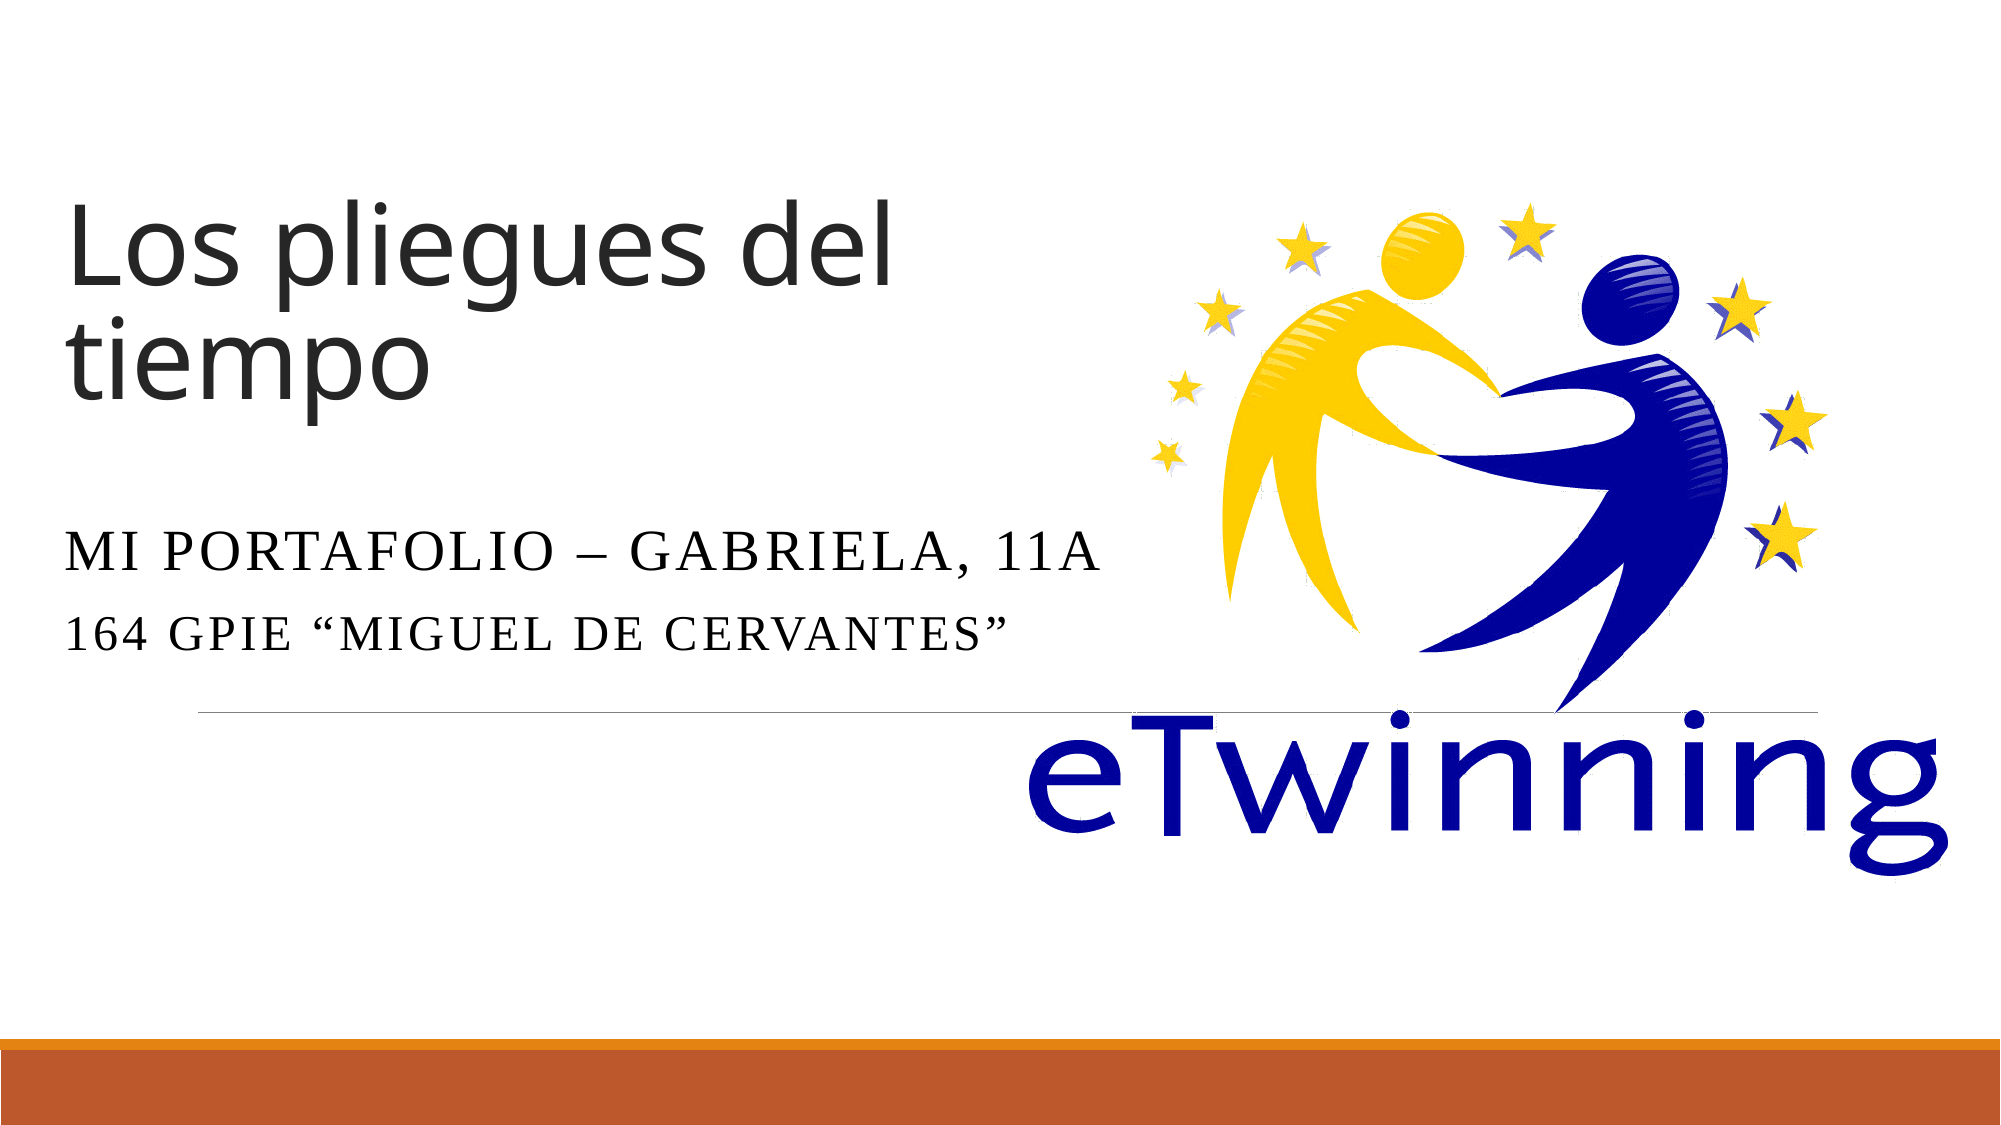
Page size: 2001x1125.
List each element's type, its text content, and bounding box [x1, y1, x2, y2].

picture [990, 162, 1986, 916]
title Los pliegues del tiempo [49, 13, 1467, 431]
subtitle Mi portafolio – Gabriela, 11a 164 GPIE “Miguel de Cervantes” [49, 512, 990, 753]
